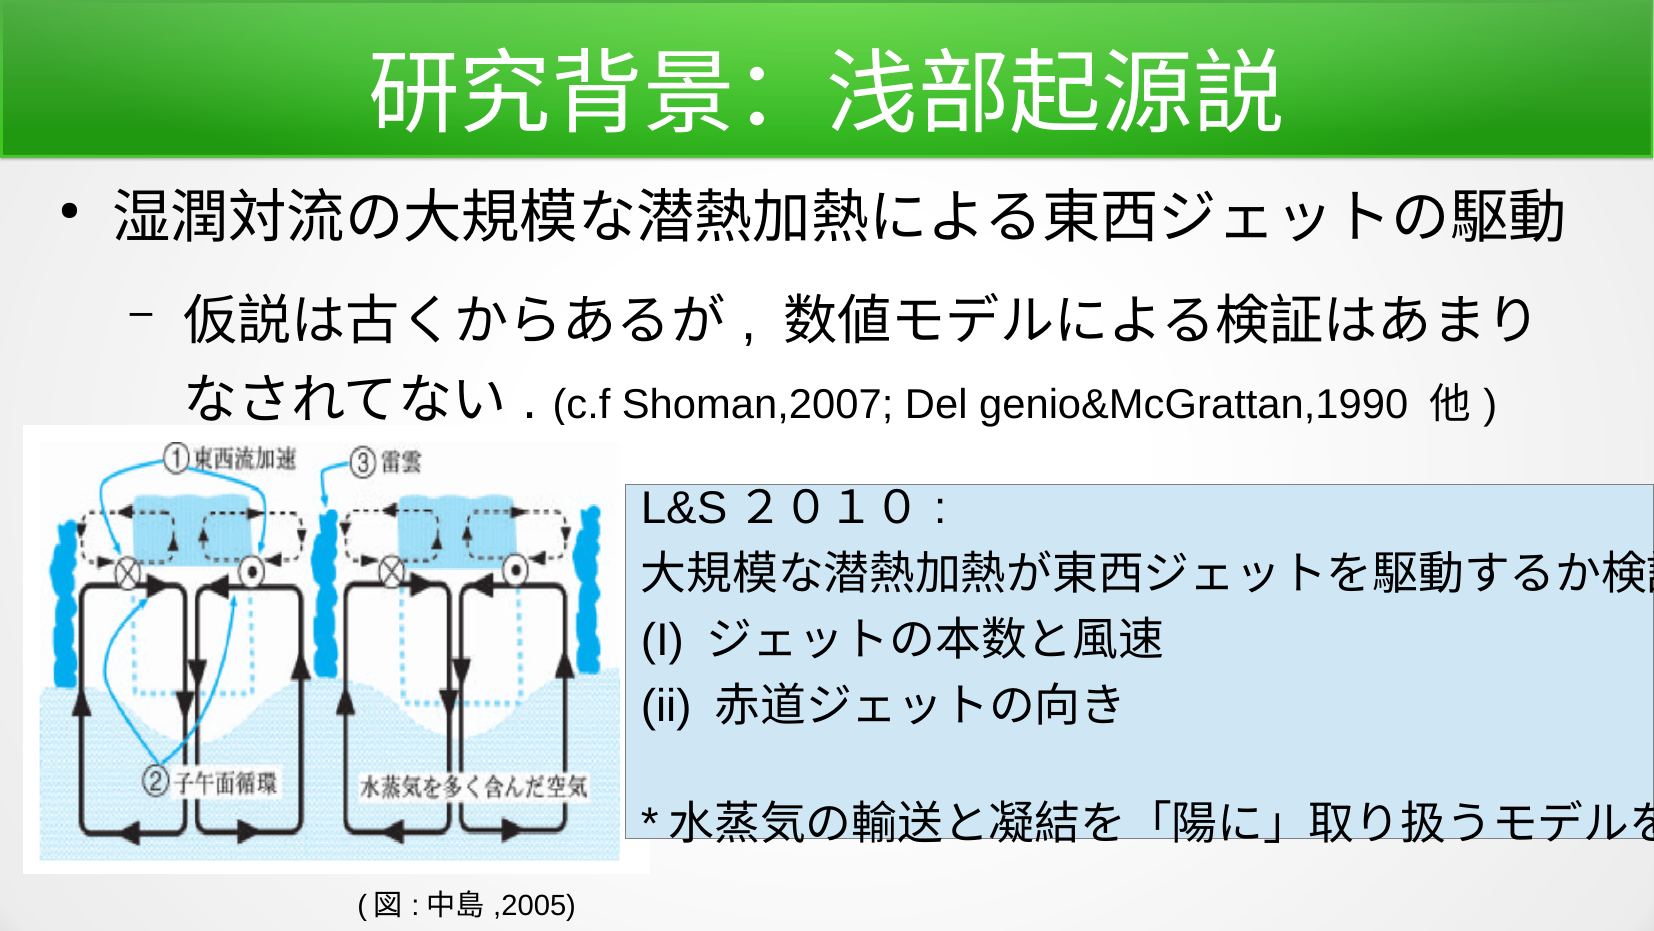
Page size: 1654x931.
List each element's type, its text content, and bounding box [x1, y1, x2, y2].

list 湿潤対流の大規模な潜熱加熱による東西ジェットの駆動 仮説は古くからあるが, 数値モデルによる検証はあまりなされてない. (c.f Shoman,2007; Del genio&McGrattan,1990 他) [41, 170, 1595, 484]
text_box L&S２０１０: 大規模な潜熱加熱が東西ジェットを駆動するか検証 (I) ジェットの本数と風速 (ii) 赤道ジェットの向き *水蒸気の輸送と凝結を「陽に」取り扱うモデルを使う [625, 484, 1654, 839]
list 湿潤対流の大規模な潜熱加熱による東西ジェットの駆動 仮説は古くからあるが, 数値モデルによる検証はあまりなされてない. (c.f Shoman,2007; Del genio&McGrattan,1990 他) [650, 839, 1595, 851]
text_box (図:中島,2005) [342, 874, 603, 924]
picture [23, 425, 650, 875]
title 研究背景：浅部起源説 [82, 32, 1571, 140]
